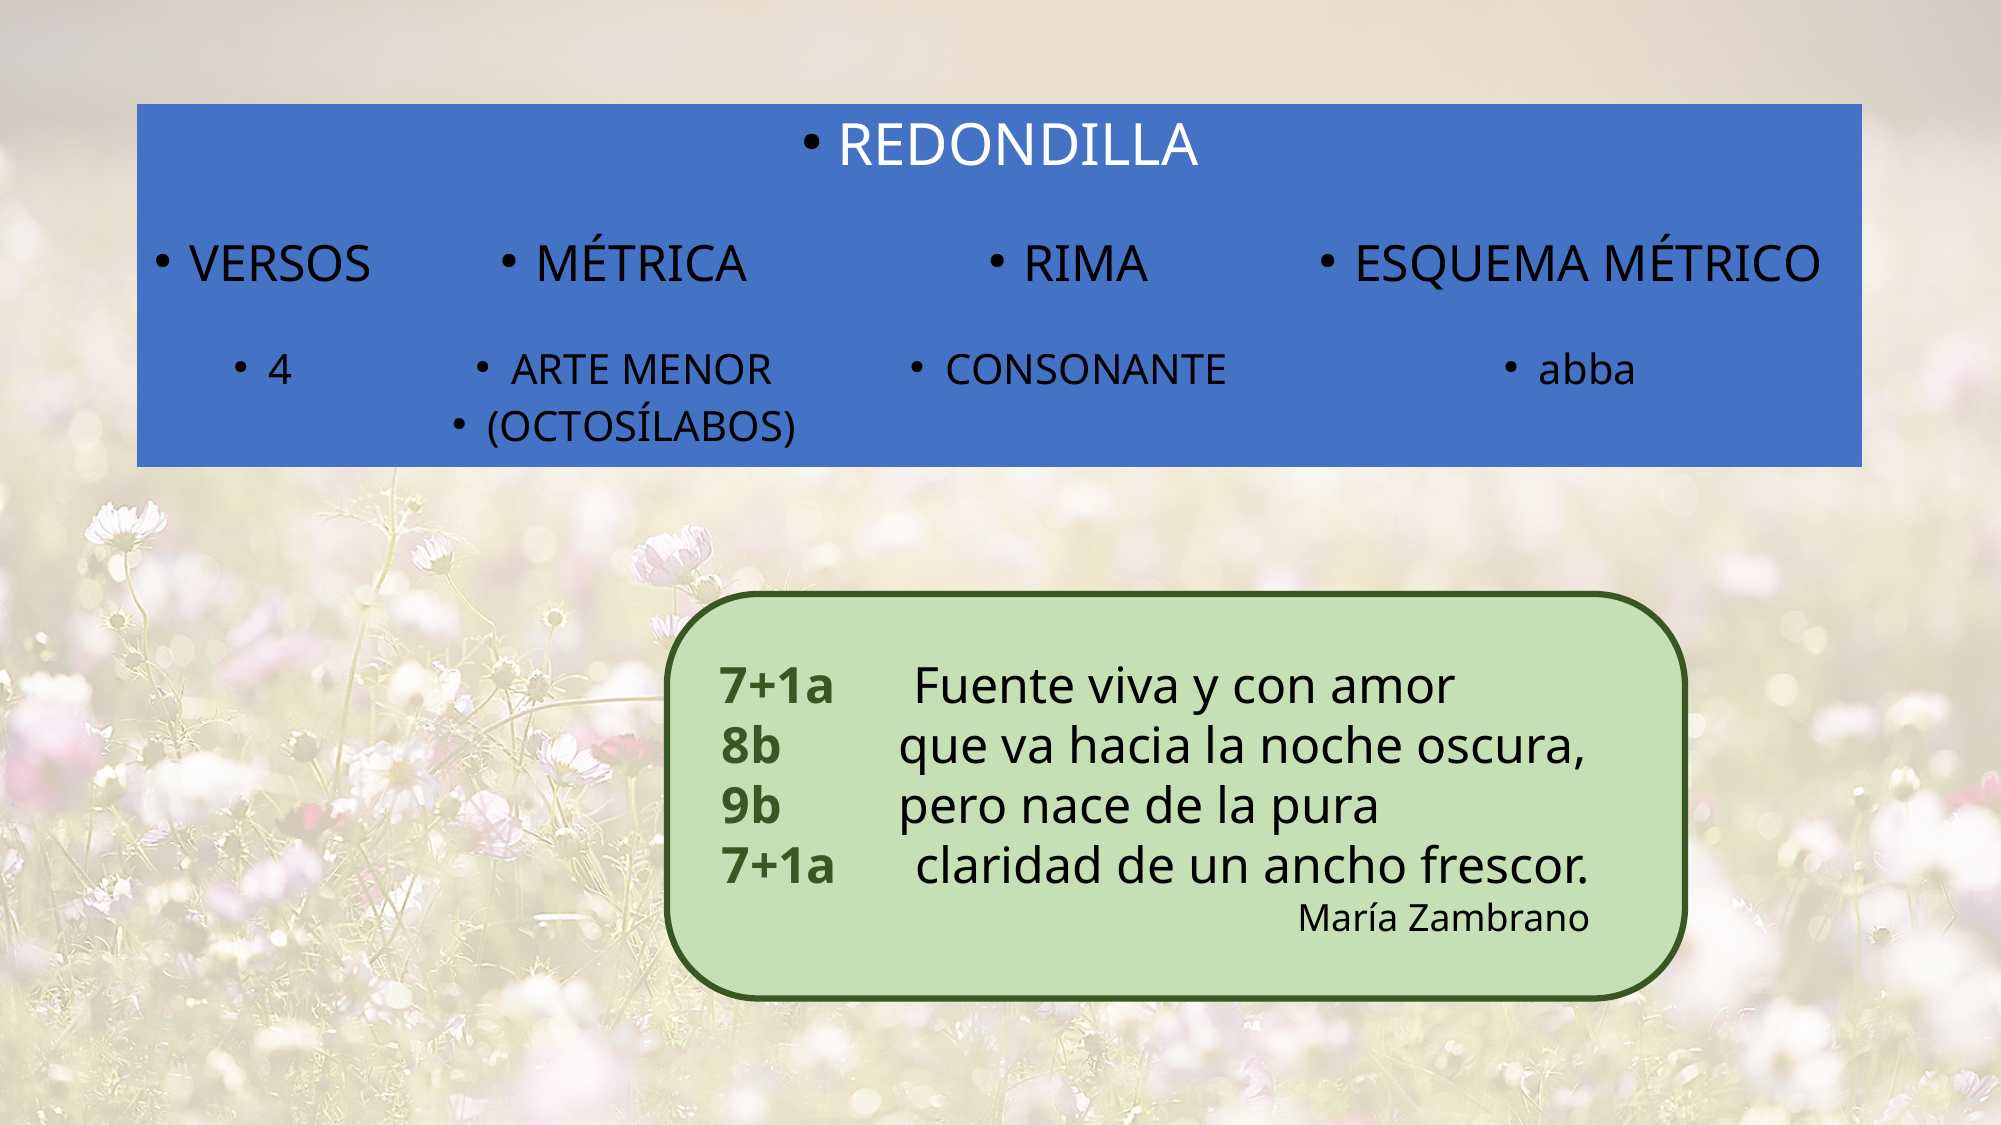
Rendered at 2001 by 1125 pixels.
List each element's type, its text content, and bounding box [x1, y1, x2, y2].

table_cell ARTE MENOR (OCTOSÍLABOS) [389, 340, 859, 467]
picture [0, 0, 2000, 1125]
table_cell ESQUEMA MÉTRICO [1278, 228, 1862, 340]
table_cell VERSOS [137, 228, 389, 340]
table_header REDONDILLA [137, 104, 1862, 228]
table_cell 4 [137, 340, 389, 467]
table_cell MÉTRICA [389, 228, 859, 340]
text_box 7+1a Fuente viva y con amor 8b que va hacia la noche oscura, 9b pero nace de la pura 7+1a claridad de un ancho frescor. María Zambrano [666, 593, 1685, 999]
table_cell RIMA [859, 228, 1278, 340]
table_cell CONSONANTE [859, 340, 1278, 467]
table_cell abba [1278, 340, 1862, 467]
